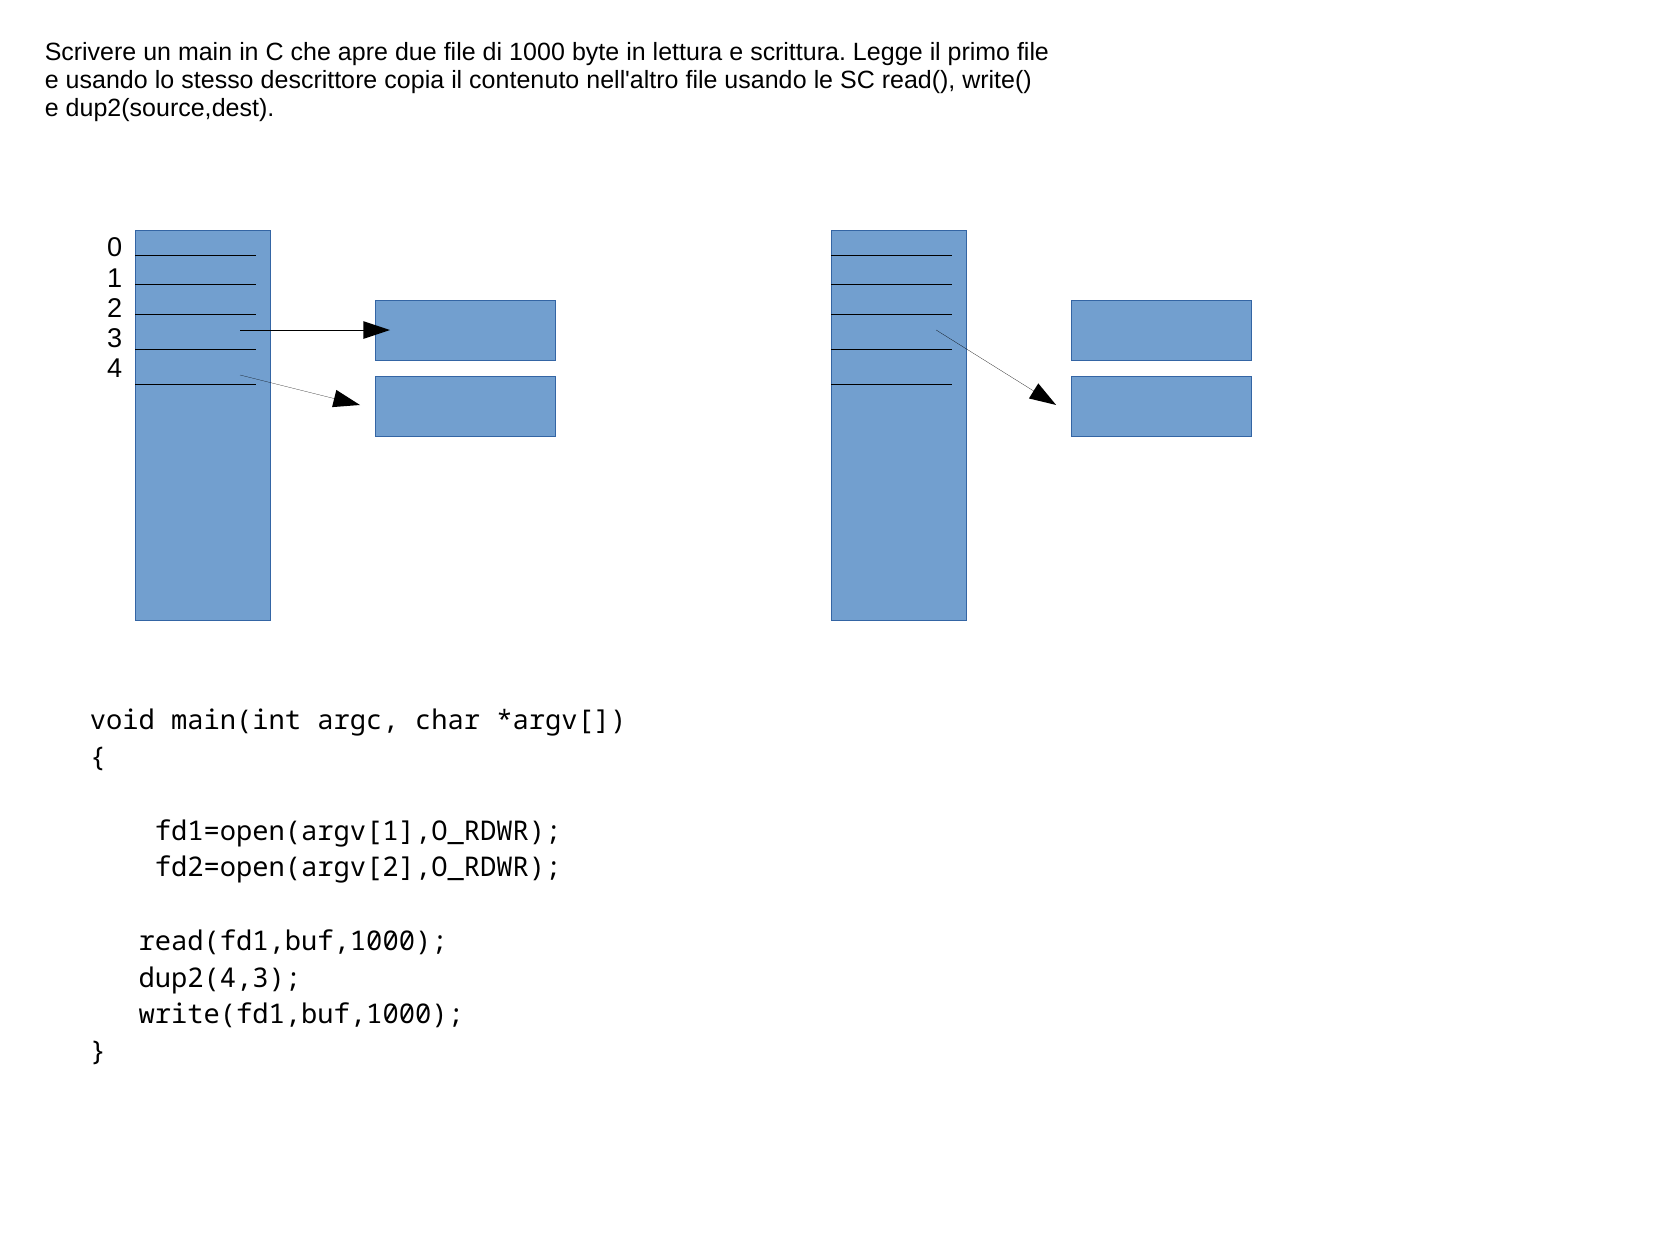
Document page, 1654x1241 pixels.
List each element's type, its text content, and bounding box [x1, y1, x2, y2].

text_box Scrivere un main in C che apre due file di 1000 byte in lettura e scrittura. Legge il primo file e usando lo stesso descrittore copia il contenuto nell'altro file usando le SC read(), write() e dup2(source,dest). [30, 30, 1621, 130]
text_box [135, 230, 271, 621]
text_box [375, 300, 556, 361]
text_box void main(int argc, char *argv[]) { fd1=open(argv[1],O_RDWR); fd2=open(argv[2],O_RDWR); read(fd1,buf,1000); dup2(4,3); write(fd1,buf,1000); } [75, 693, 1621, 1024]
text_box [831, 230, 967, 621]
text_box [1071, 376, 1252, 437]
text_box [1071, 300, 1252, 361]
text_box [375, 376, 556, 437]
text_box 0 1 2 3 4 [92, 225, 138, 392]
